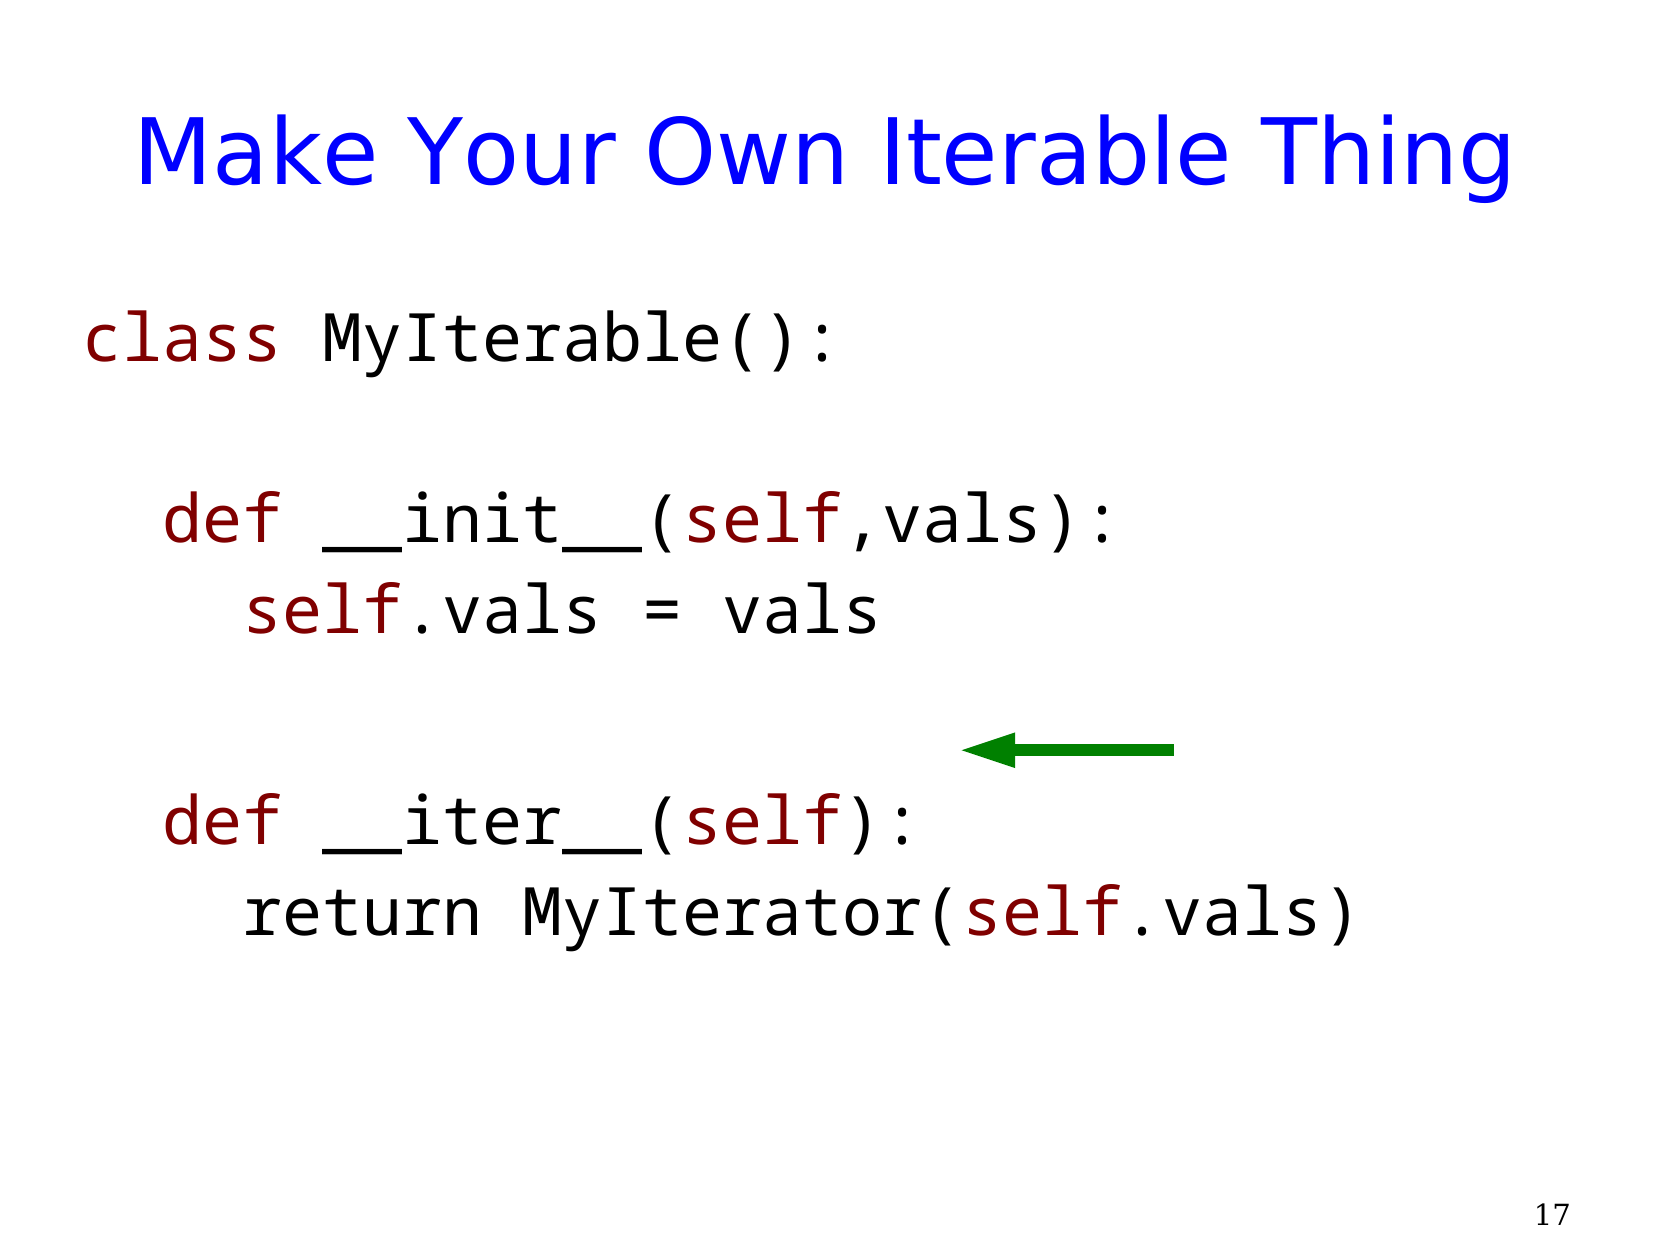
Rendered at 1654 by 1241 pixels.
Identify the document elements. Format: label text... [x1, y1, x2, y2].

list class MyIterable(): def __init__(self,vals): self.vals = vals def __iter__(self): return MyIterator(self.vals) [82, 290, 1571, 1109]
title Make Your Own Iterable Thing [82, 49, 1571, 257]
